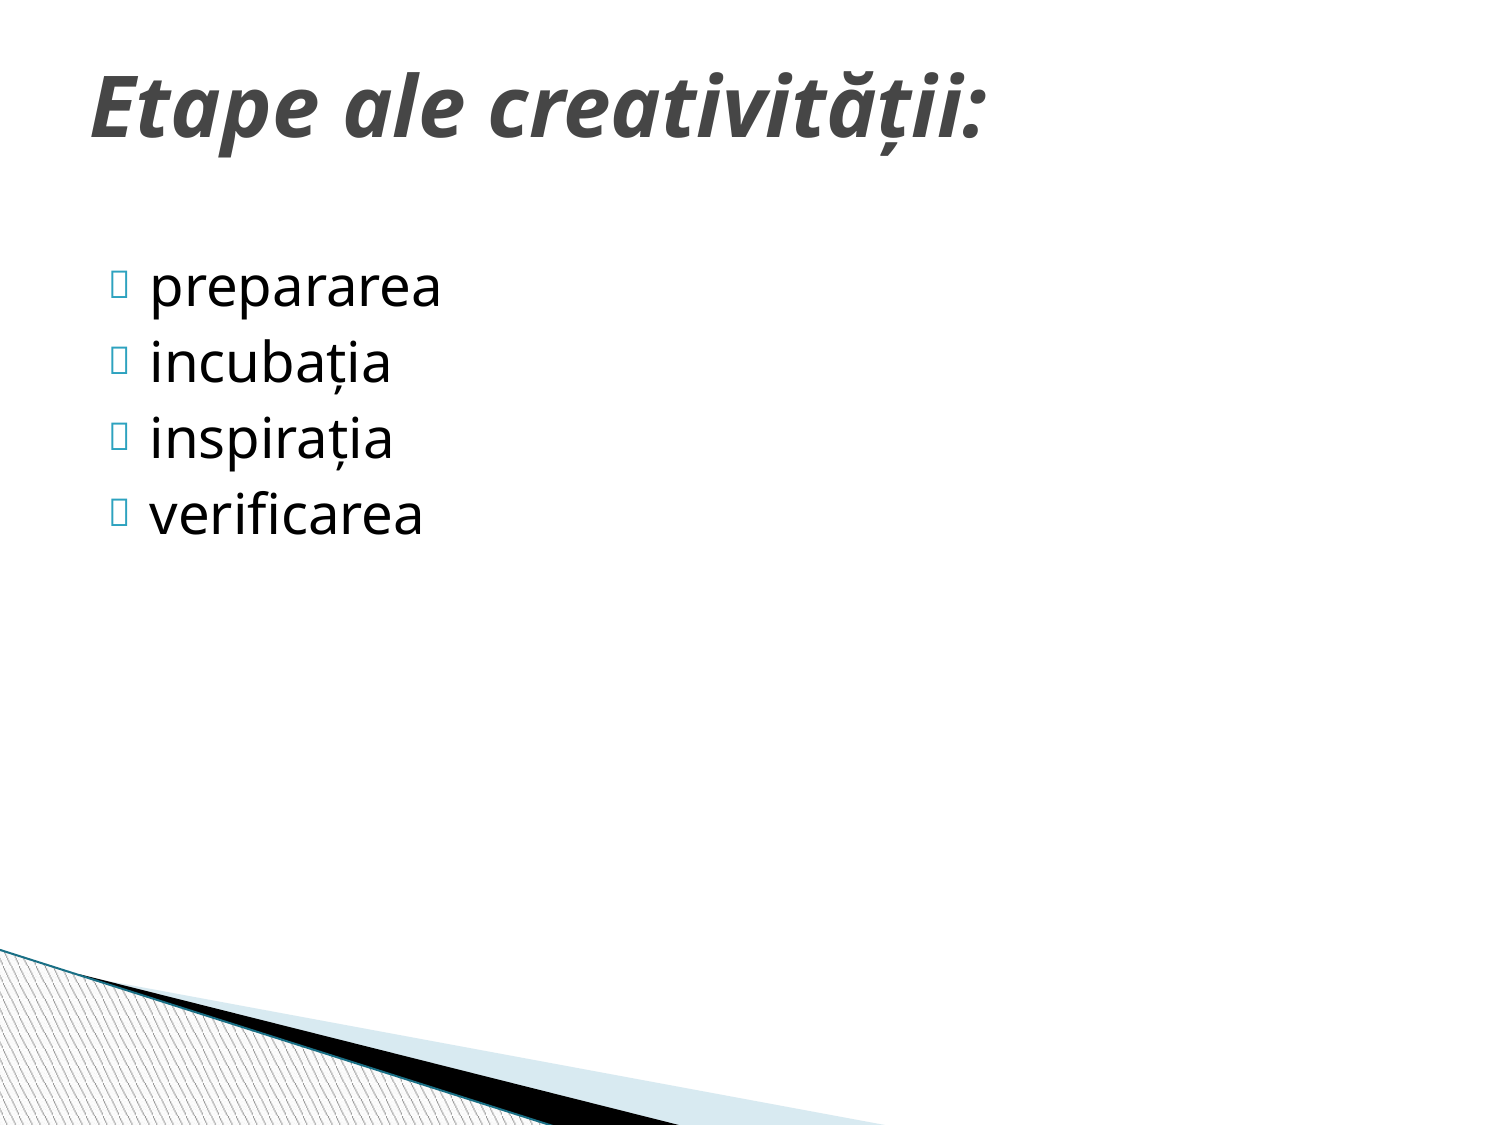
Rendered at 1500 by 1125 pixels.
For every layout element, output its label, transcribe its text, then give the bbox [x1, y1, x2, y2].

picture [0, 952, 543, 1125]
list prepararea incubația inspirația verificarea [75, 243, 1425, 986]
title Etape ale creativității: [75, 45, 1425, 233]
